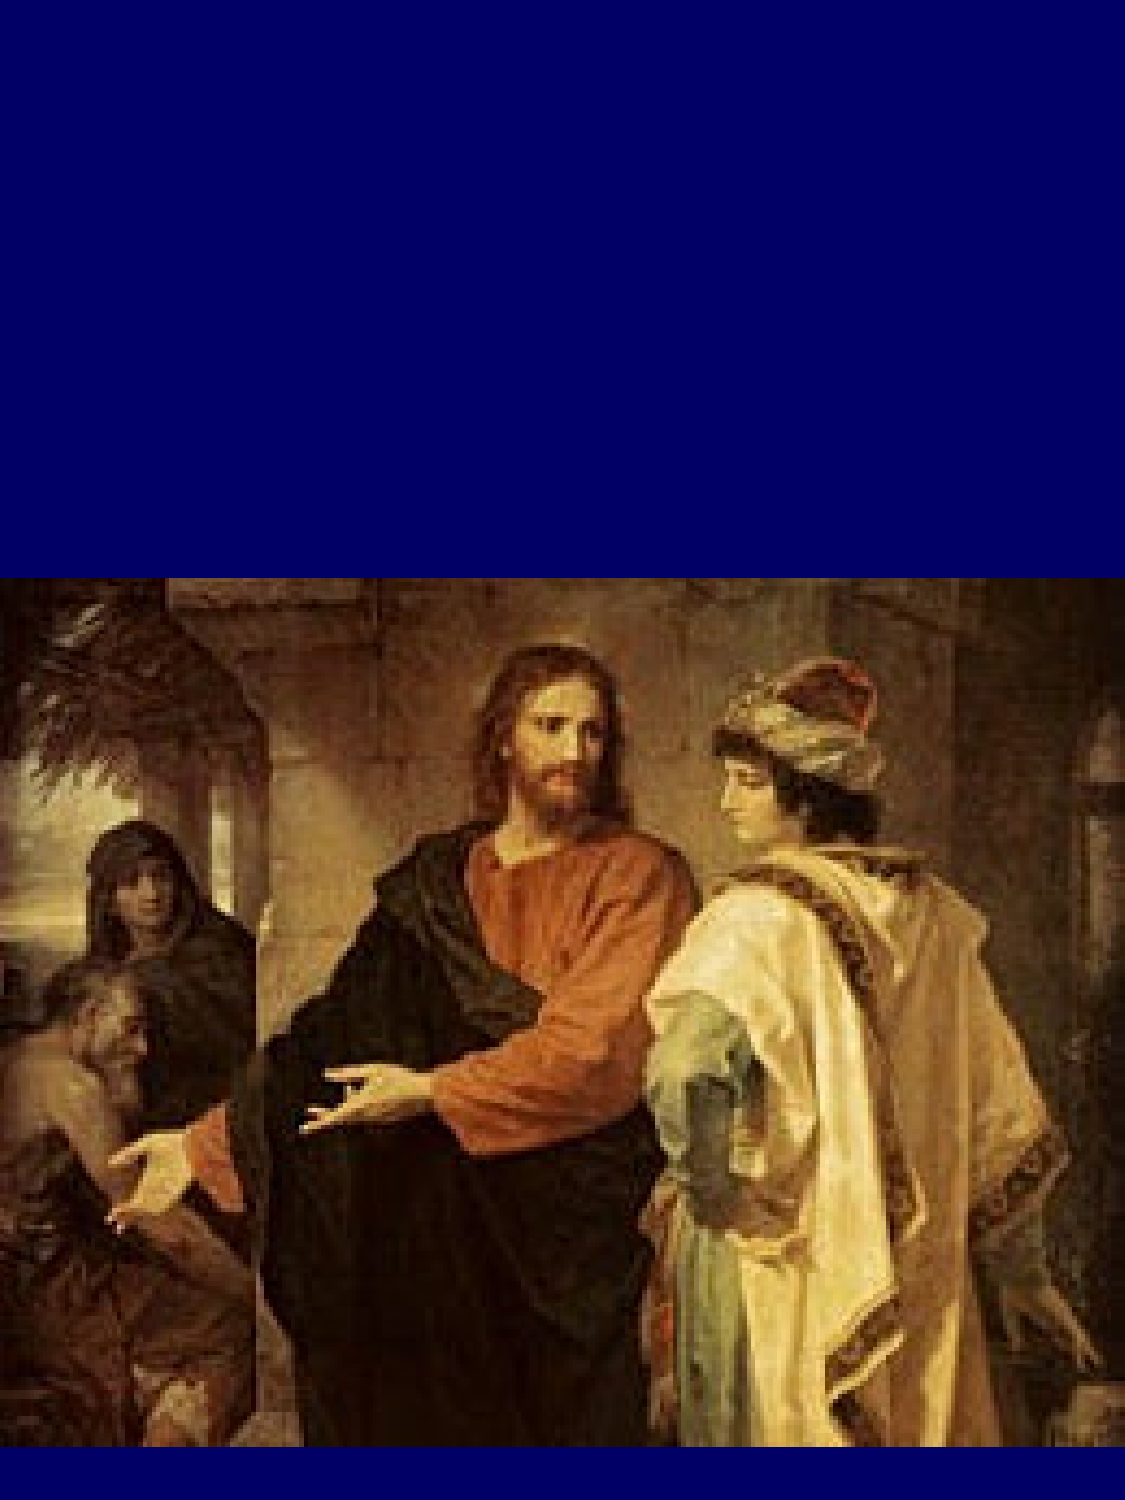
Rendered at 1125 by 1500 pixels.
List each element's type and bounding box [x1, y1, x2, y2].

picture [0, 578, 1125, 1447]
